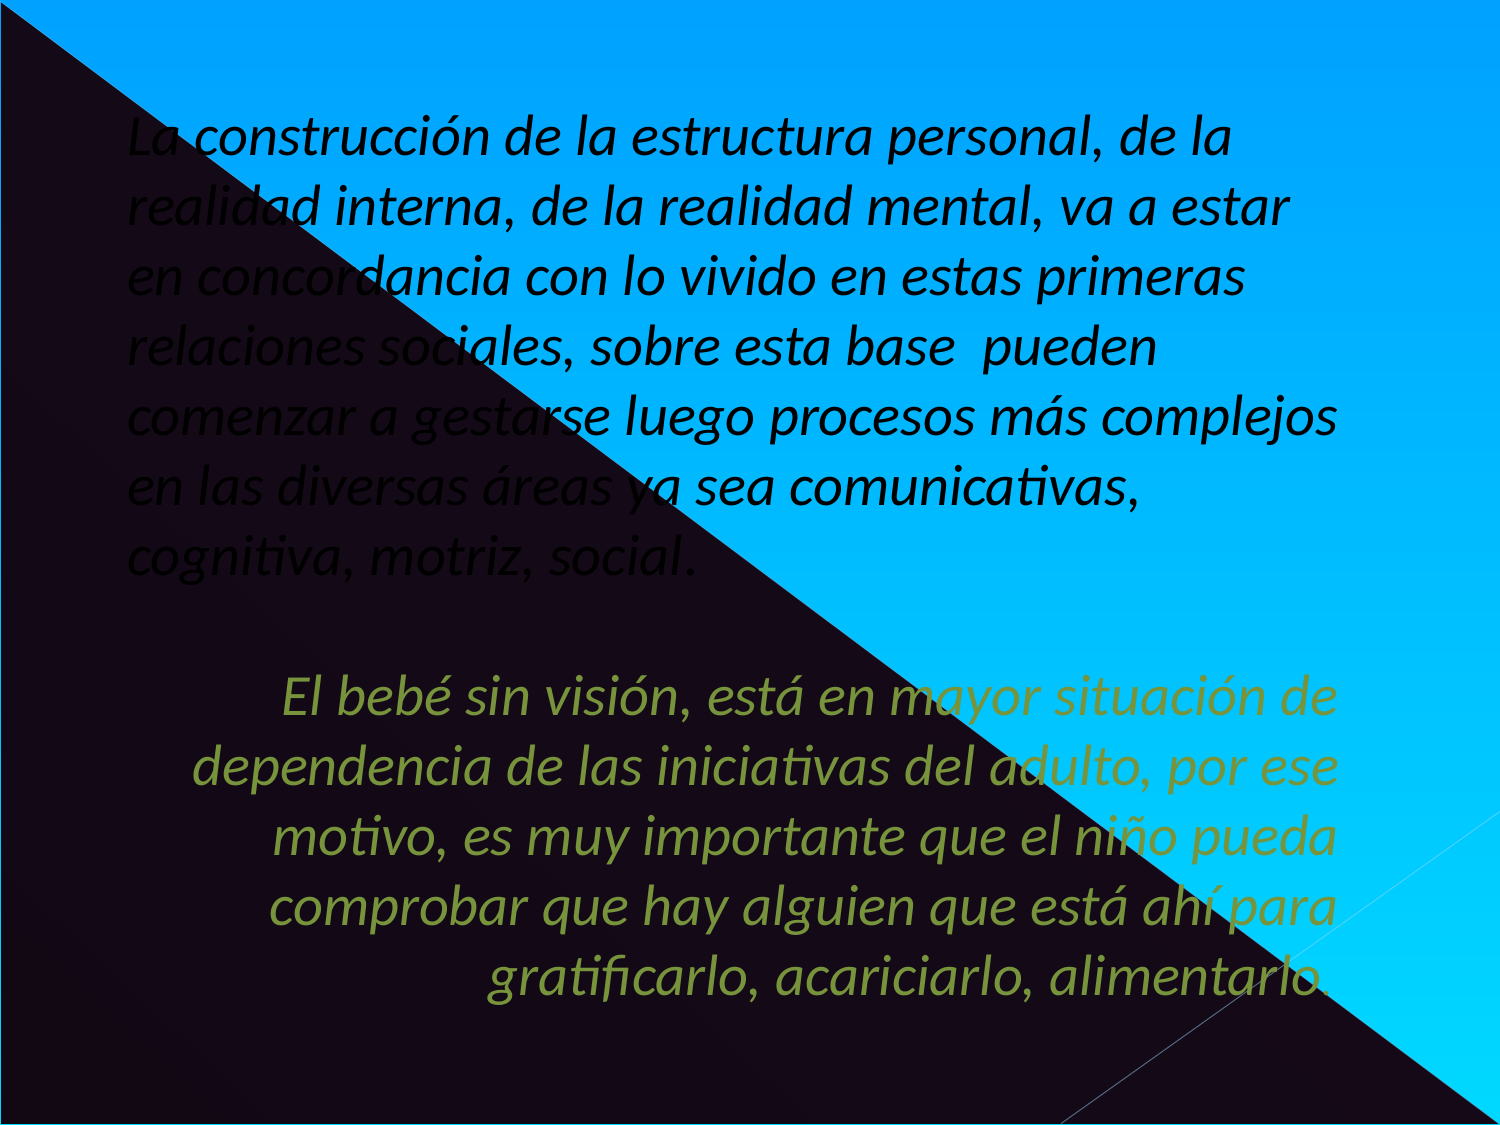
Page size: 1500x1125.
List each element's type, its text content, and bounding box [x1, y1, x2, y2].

text_box La construcción de la estructura personal, de la realidad interna, de la realidad mental, va a estar en concordancia con lo vivido en estas primeras relaciones sociales, sobre esta base pueden comenzar a gestarse luego procesos más complejos en las diversas áreas ya sea comunicativas, cognitiva, motriz, social. El bebé sin visión, está en mayor situación de dependencia de las iniciativas del adulto, por ese motivo, es muy importante que el niño pueda comprobar que hay alguien que está ahí para gratificarlo, acariciarlo, alimentarlo. [112, 90, 1376, 1015]
